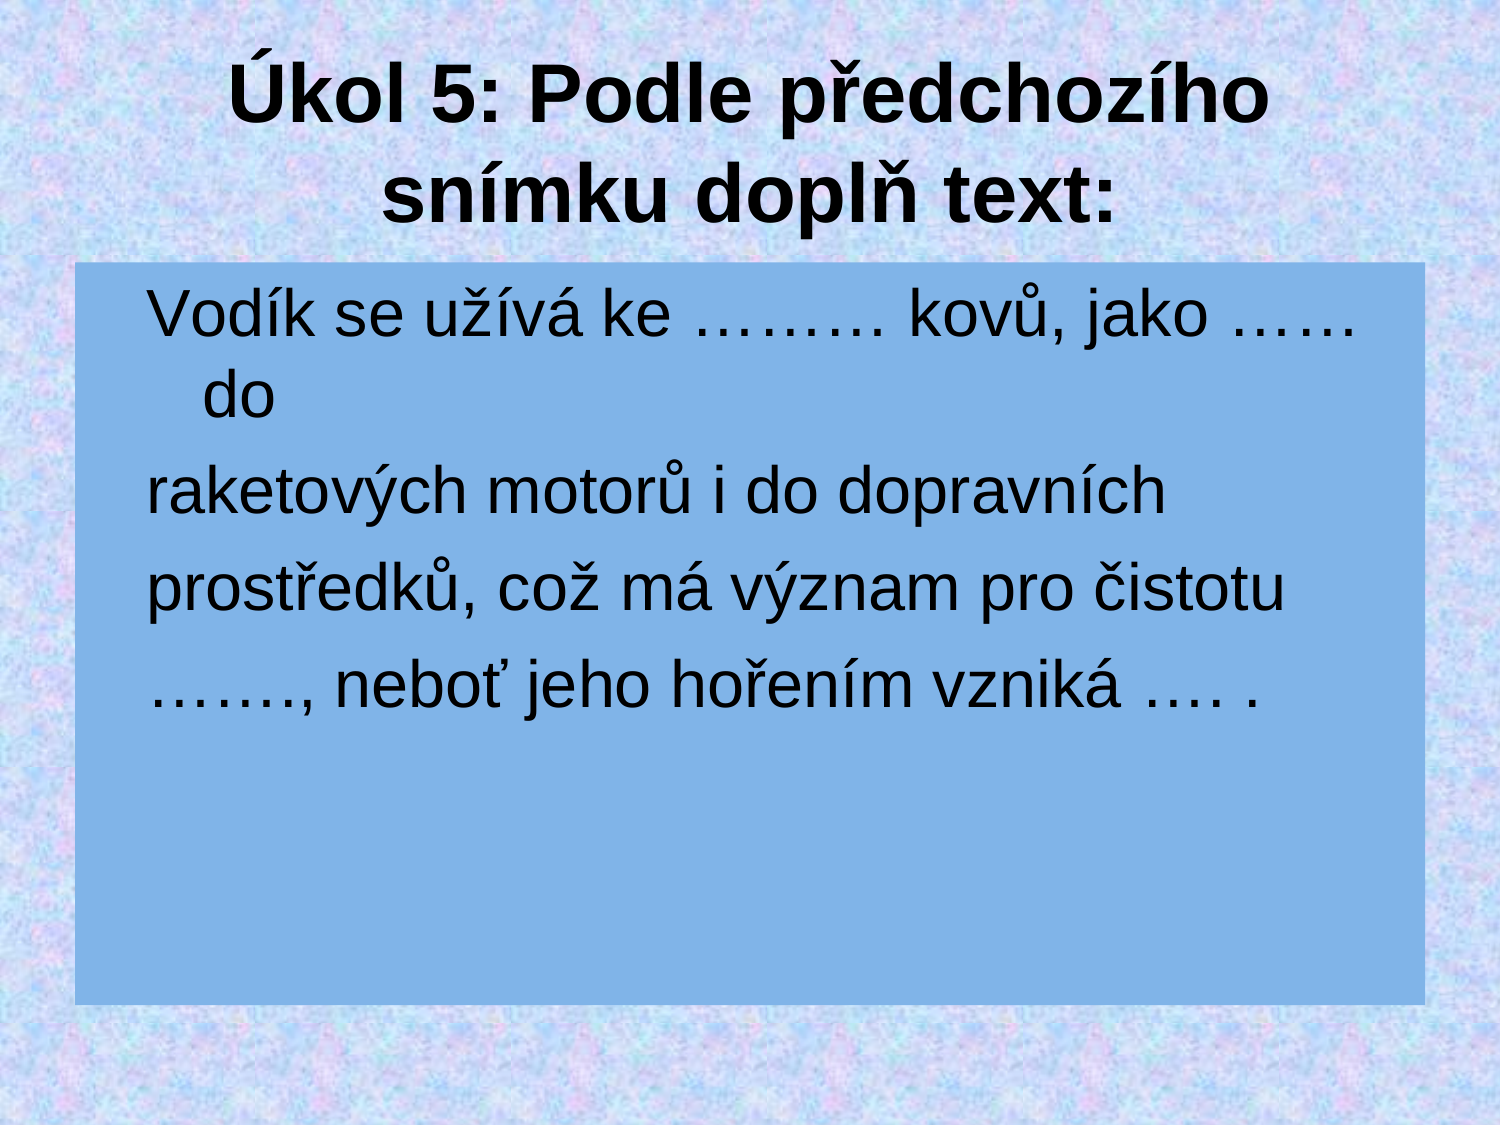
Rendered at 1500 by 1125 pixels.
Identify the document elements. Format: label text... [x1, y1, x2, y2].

list Vodík se užívá ke ……… kovů, jako …… do raketových motorů i do dopravních prostředků, což má význam pro čistotu ……., neboť jeho hořením vzniká …. . svařování, palivo, ovzduší, voda [75, 262, 1426, 1006]
title Úkol 5: Podle předchozího snímku doplň text: [75, 31, 1426, 247]
